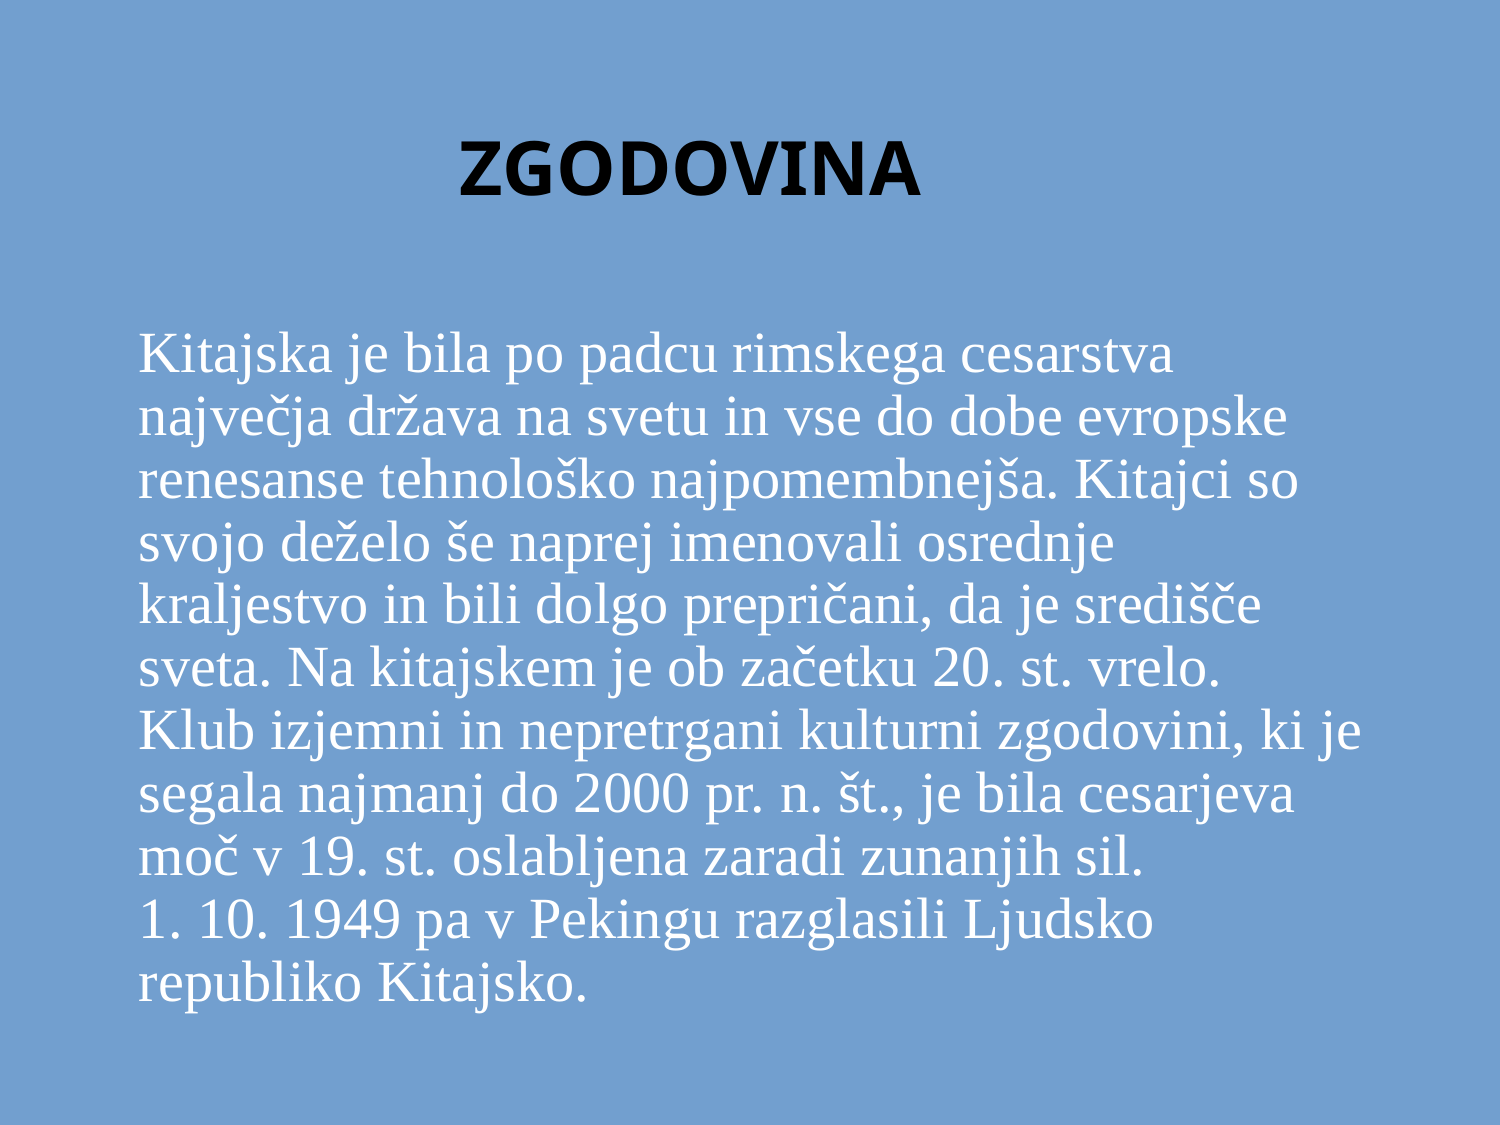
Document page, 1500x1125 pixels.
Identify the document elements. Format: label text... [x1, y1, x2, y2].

text_box ZGODOVINA [383, 113, 998, 268]
list Kitajska je bila po padcu rimskega cesarstva največja država na svetu in vse do dobe evropske renesanse tehnološko najpomembnejša. Kitajci so svojo deželo še naprej imenovali osrednje kraljestvo in bili dolgo prepričani, da je središče sveta. Na kitajskem je ob začetku 20. st. vrelo. Klub izjemni in nepretrgani kulturni zgodovini, ki je segala najmanj do 2000 pr. n. št., je bila cesarjeva moč v 19. st. oslabljena zaradi zunanjih sil. 1. 10. 1949 pa v Pekingu razglasili Ljudsko republiko Kitajsko. [123, 314, 1388, 1035]
